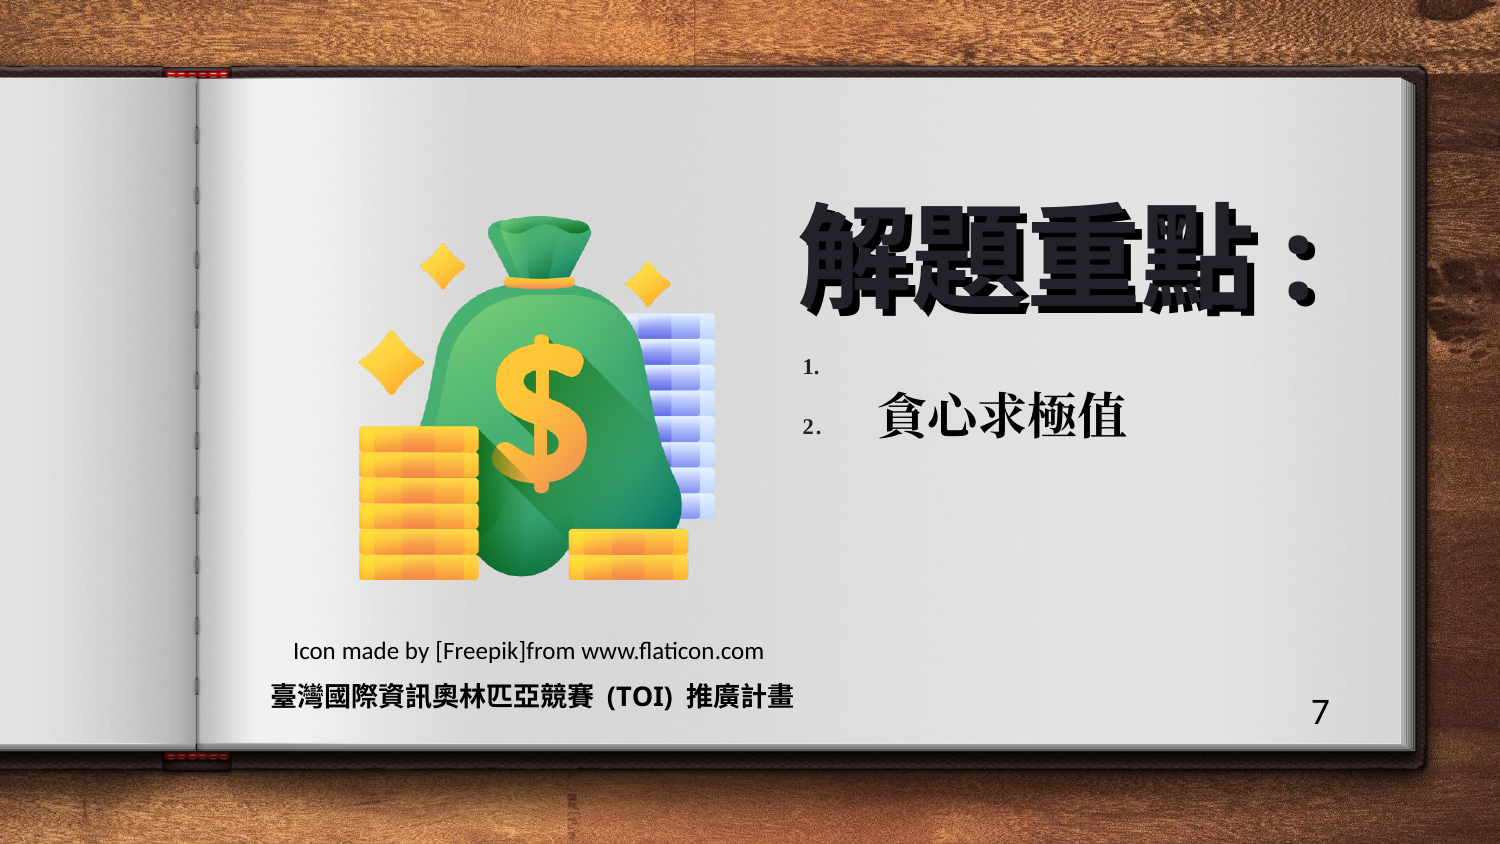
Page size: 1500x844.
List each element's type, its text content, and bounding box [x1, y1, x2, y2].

text_box Icon made by [Freepik]from www.flaticon.com [278, 627, 867, 672]
picture [355, 216, 718, 580]
subtitle 貪心求極值 [787, 309, 1361, 584]
title 解題重點: [782, 146, 1313, 338]
text_box [1295, 672, 1386, 737]
